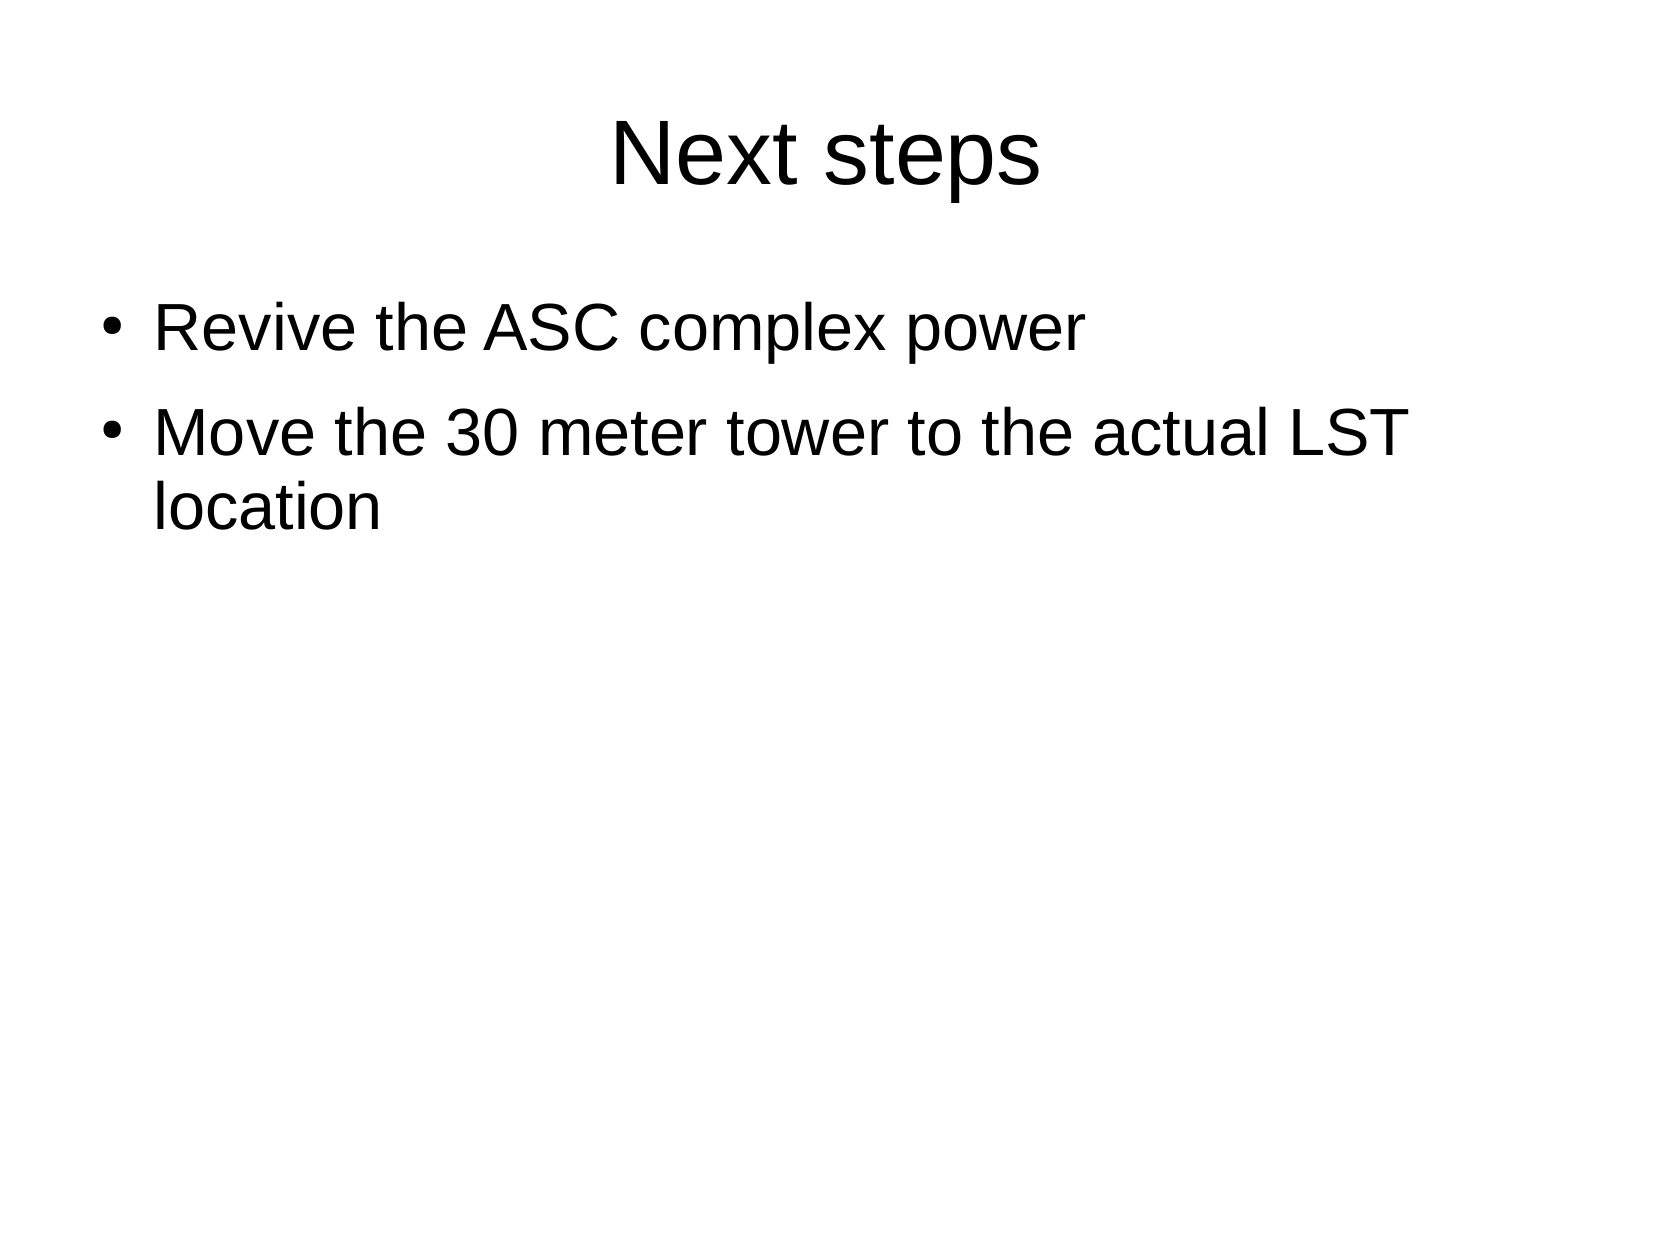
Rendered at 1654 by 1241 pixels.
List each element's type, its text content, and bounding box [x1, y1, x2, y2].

title Next steps [82, 49, 1571, 257]
list Revive the ASC complex power Move the 30 meter tower to the actual LST location [82, 290, 1571, 1010]
